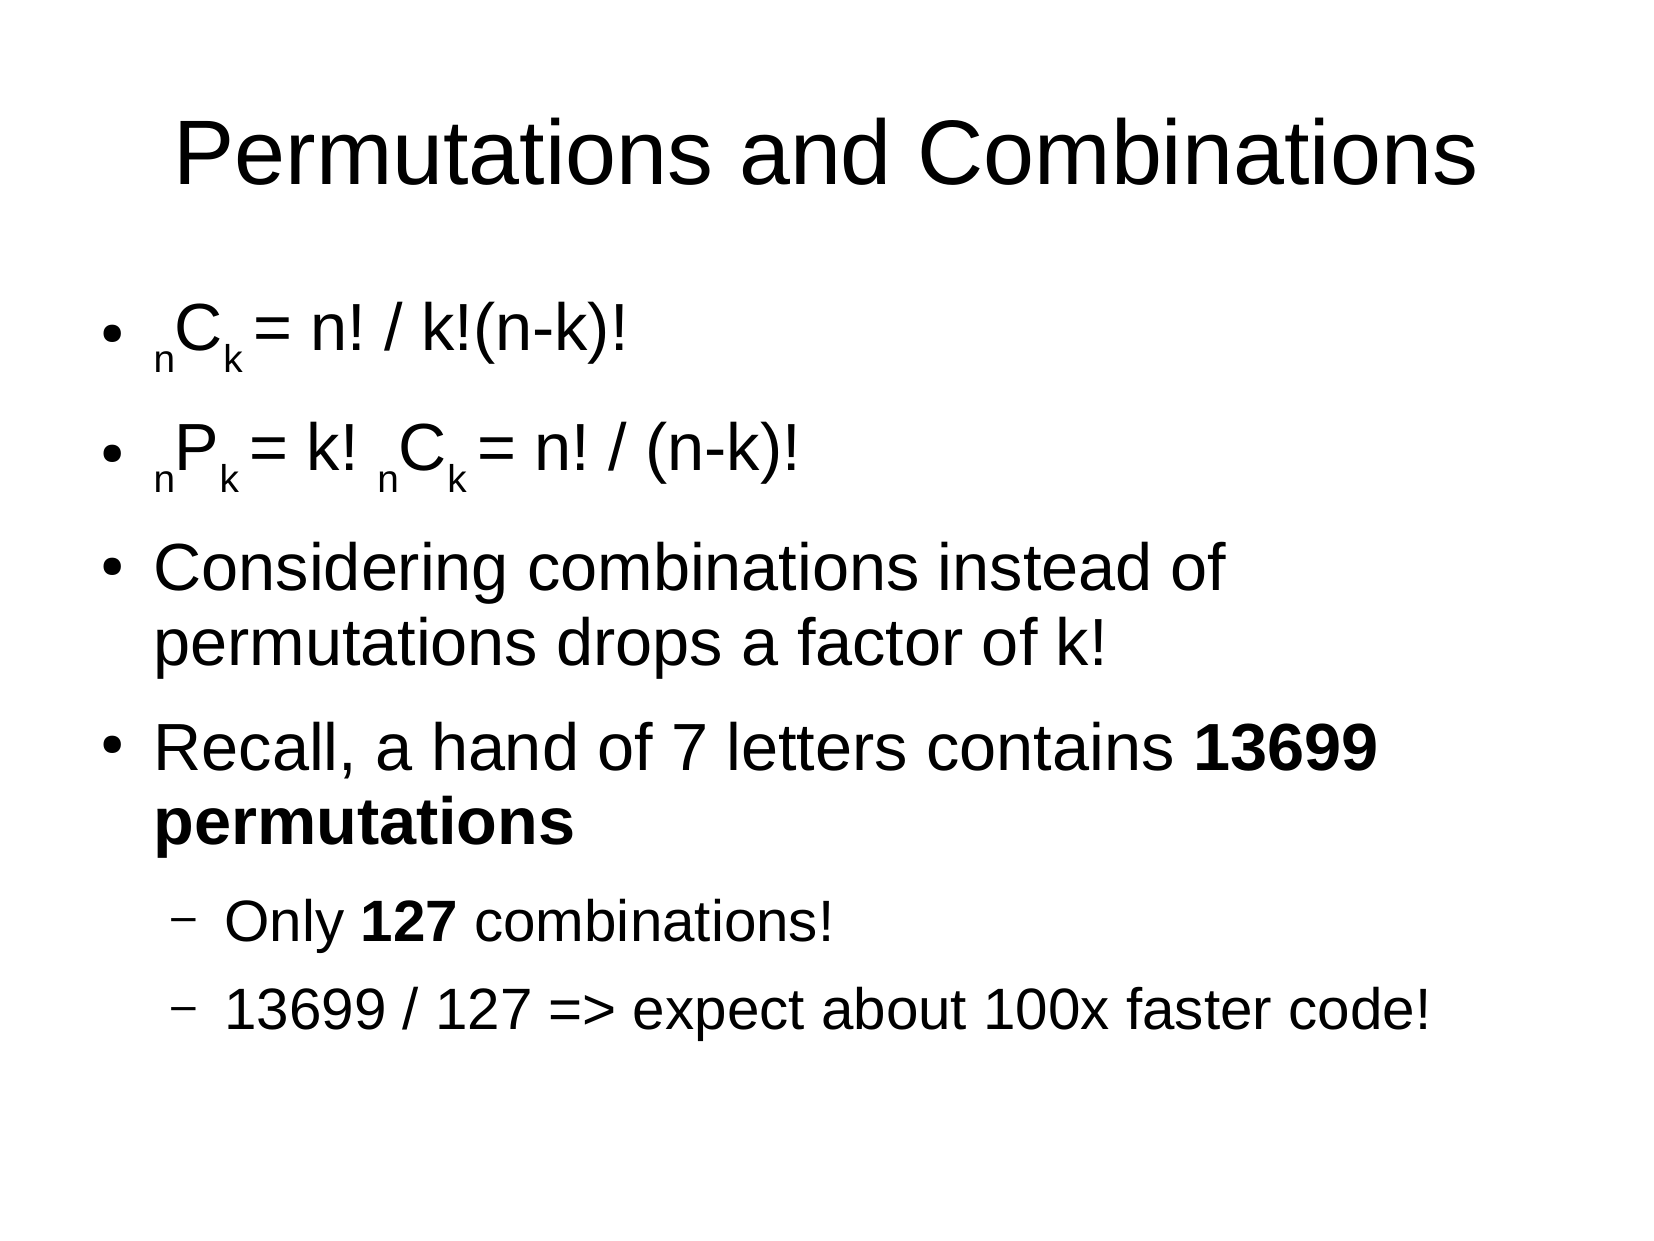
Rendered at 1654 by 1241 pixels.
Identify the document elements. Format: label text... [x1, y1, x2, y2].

list nCk = n! / k!(n-k)! nPk = k! nCk = n! / (n-k)! Considering combinations instead of permutations drops a factor of k! Recall, a hand of 7 letters contains 13699 permutations Only 127 combinations! 13699 / 127 => expect about 100x faster code! [82, 290, 1571, 1043]
title Permutations and Combinations [82, 49, 1571, 257]
